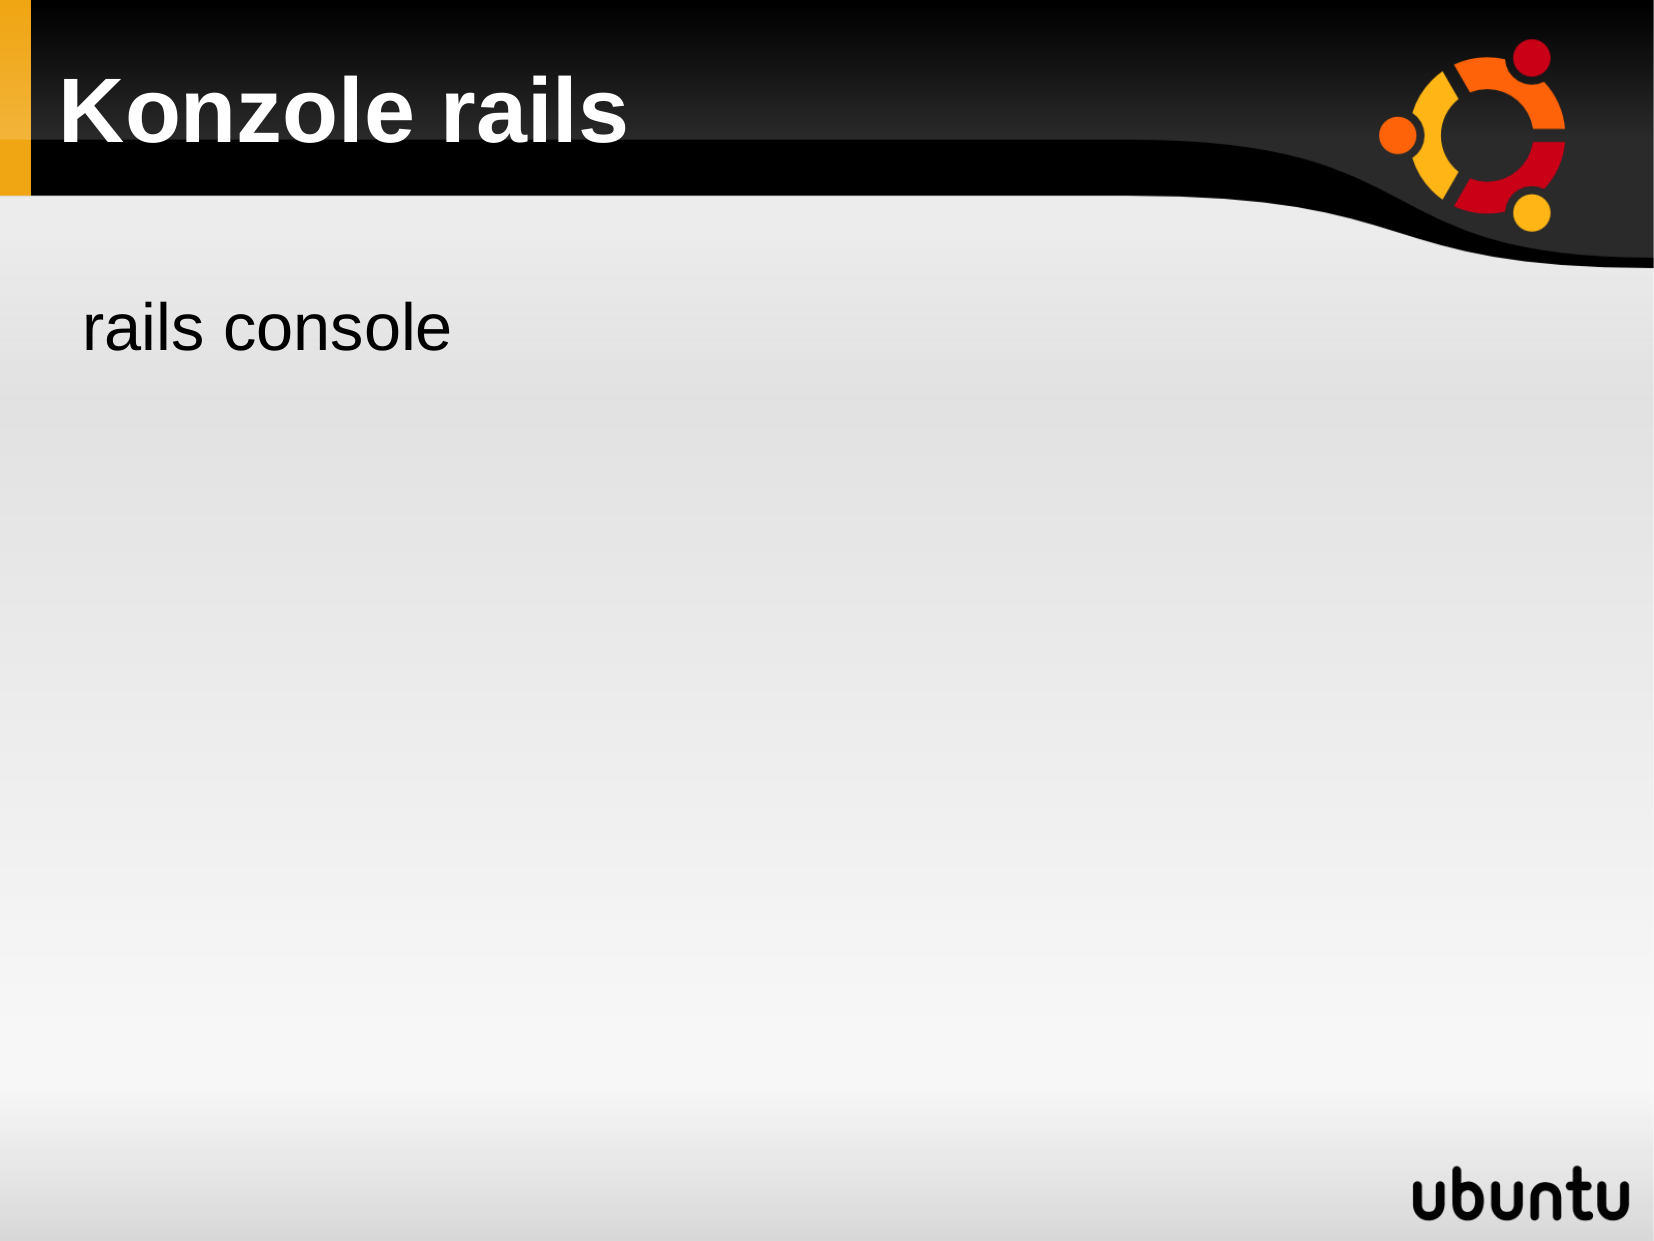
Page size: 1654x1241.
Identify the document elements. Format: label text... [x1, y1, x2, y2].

title Konzole rails [59, 14, 1565, 207]
picture [0, 0, 1654, 1241]
list rails console [82, 290, 1571, 1094]
